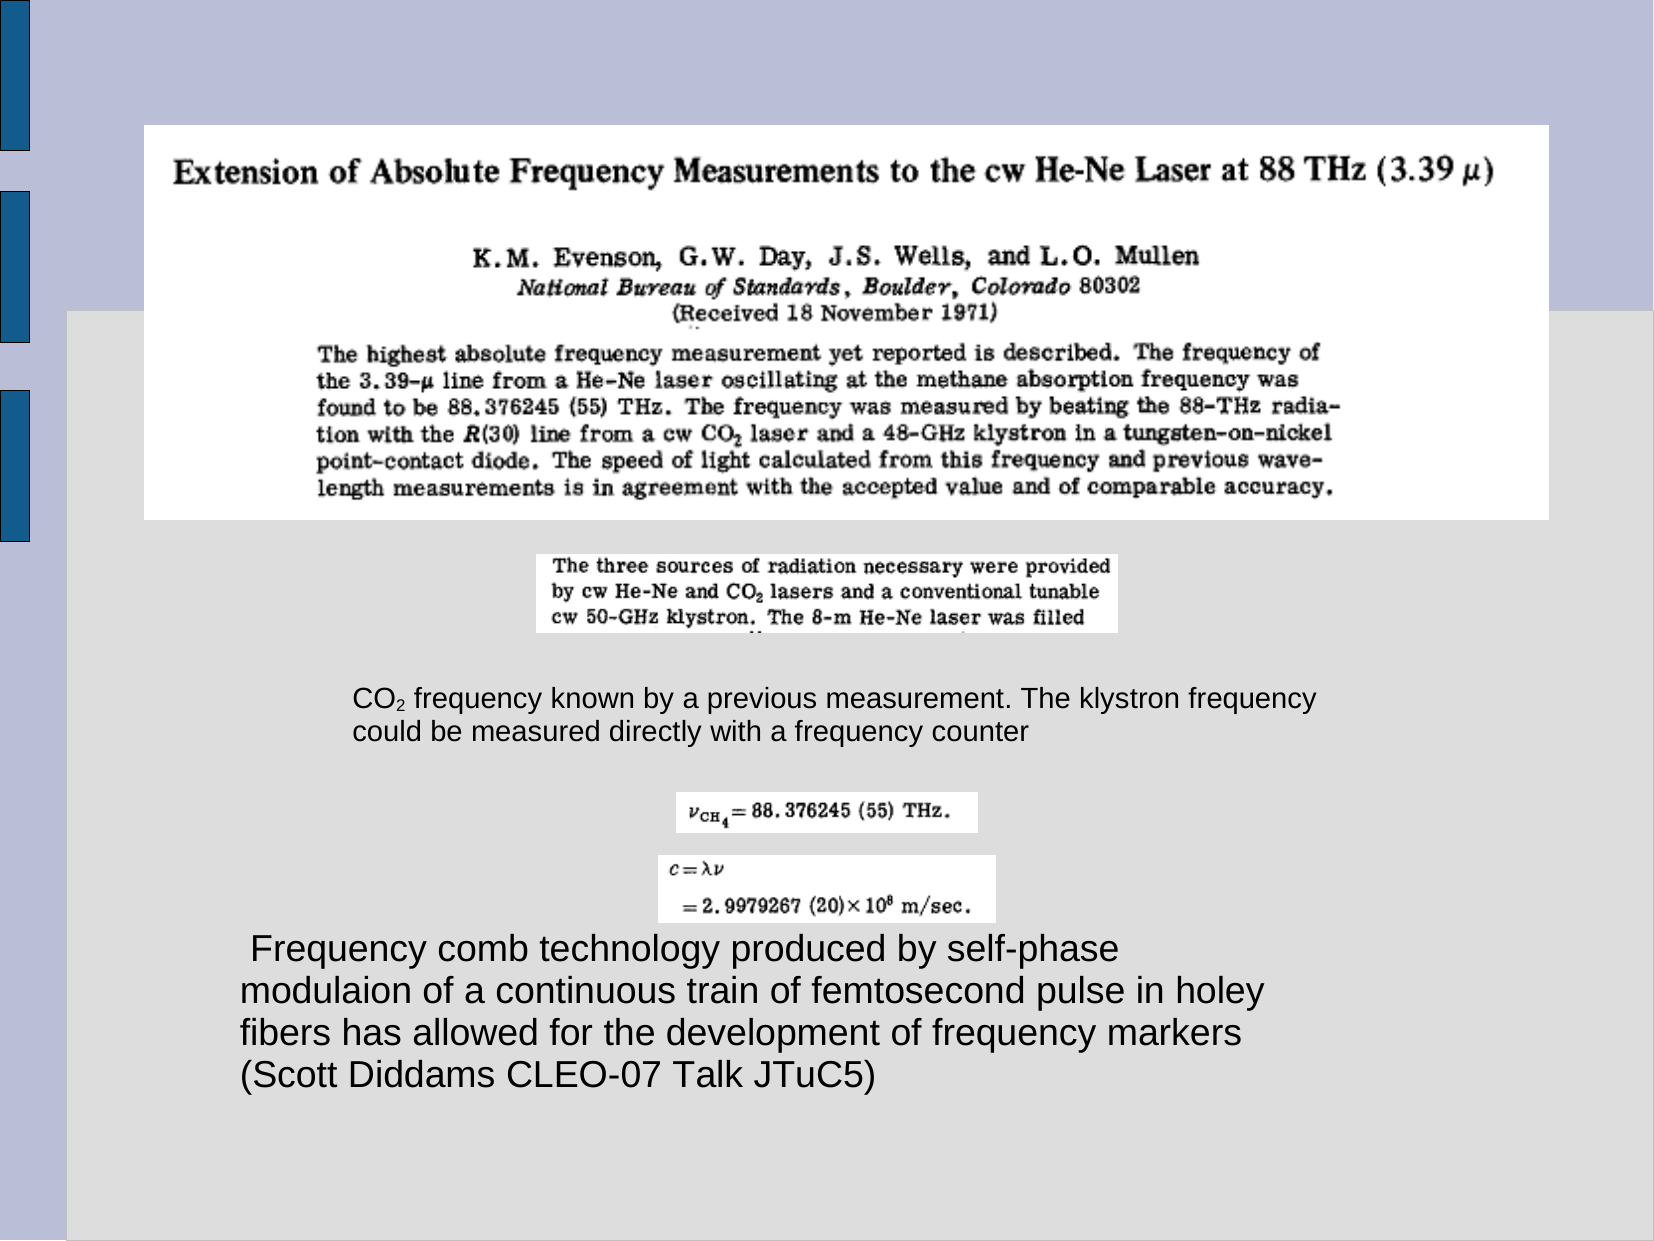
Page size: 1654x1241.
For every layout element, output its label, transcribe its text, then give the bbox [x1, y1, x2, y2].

text_box Frequency comb technology produced by self-phase modulaion of a continuous train of femtosecond pulse in holey fibers has allowed for the development of frequency markers (Scott Diddams CLEO-07 Talk JTuC5) [225, 920, 1280, 1104]
picture [144, 125, 1549, 520]
picture [536, 554, 1118, 633]
picture [658, 855, 996, 920]
picture [676, 792, 978, 833]
text_box CO2 frequency known by a previous measurement. The klystron frequency could be measured directly with a frequency counter [337, 675, 1331, 765]
